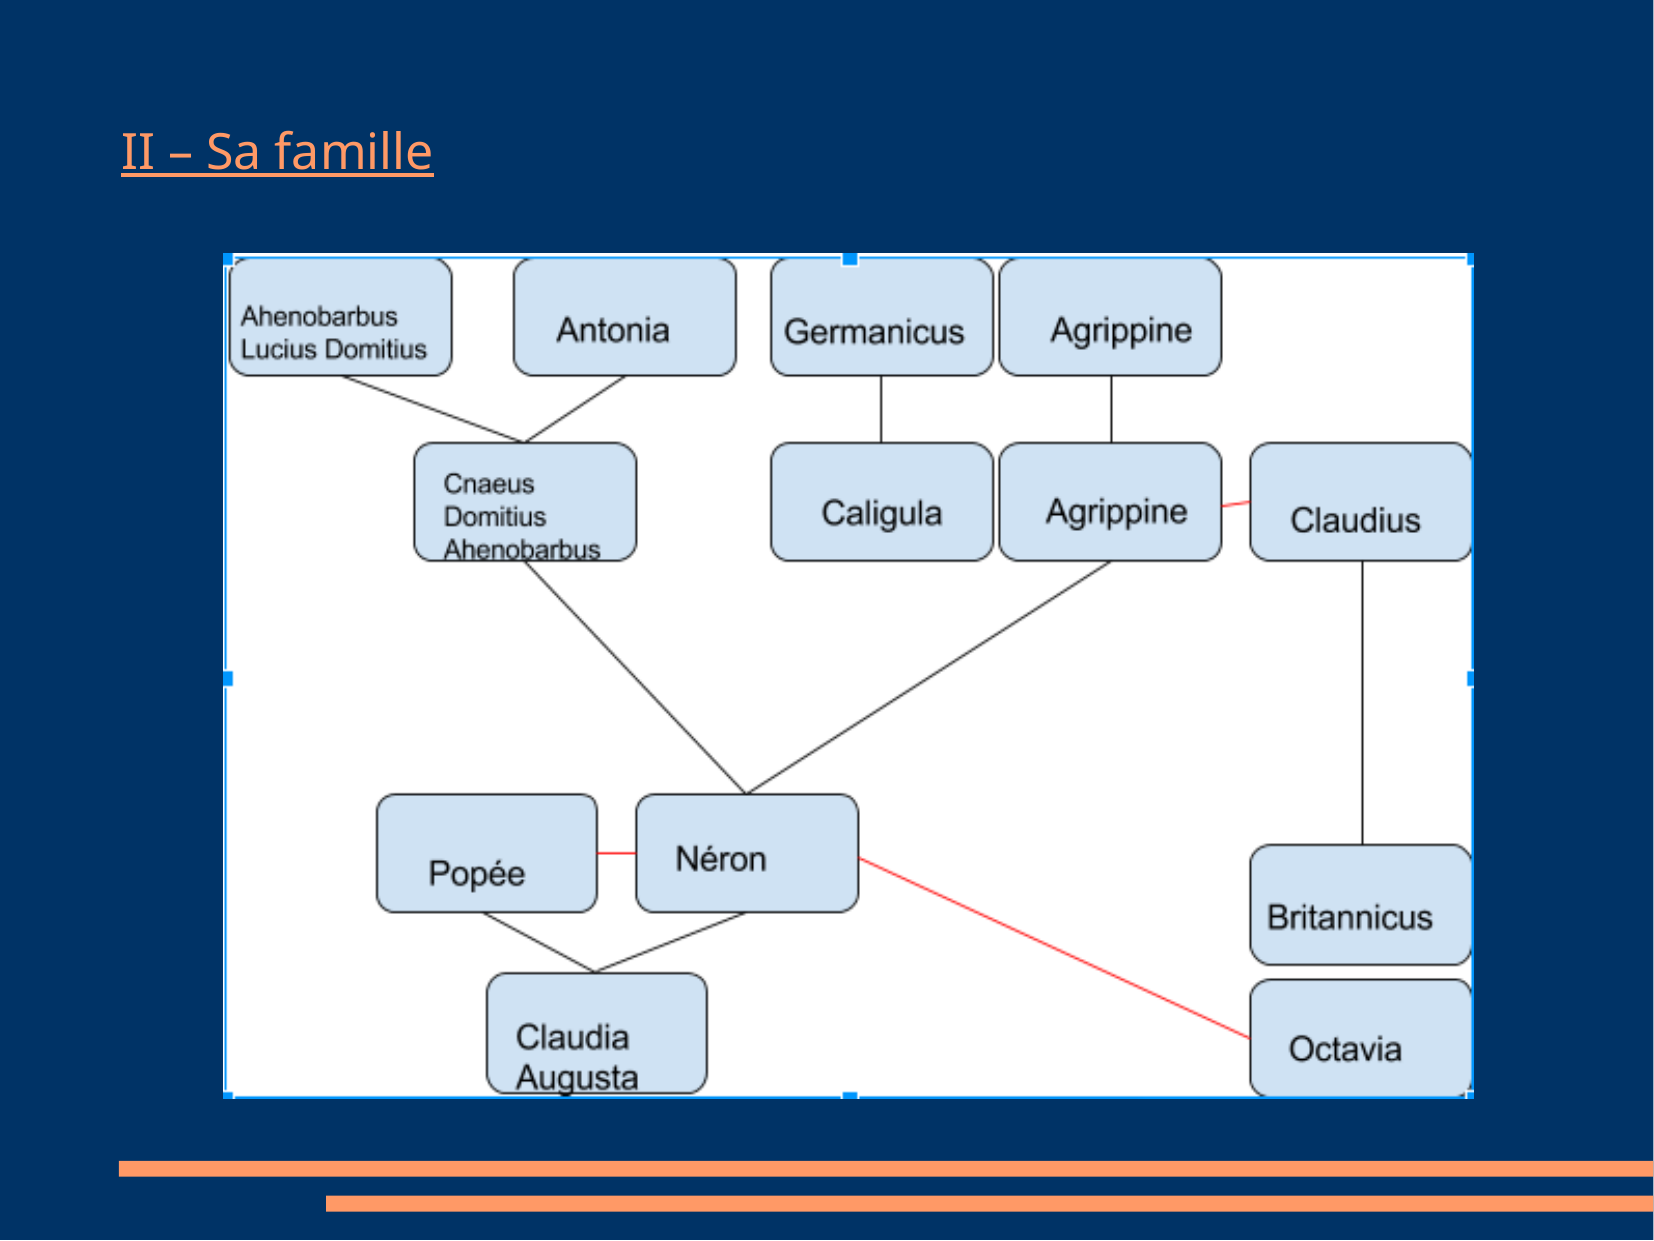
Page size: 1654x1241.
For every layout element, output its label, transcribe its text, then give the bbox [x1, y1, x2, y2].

title II – Sa famille [121, 46, 1534, 254]
picture [223, 253, 1474, 1099]
